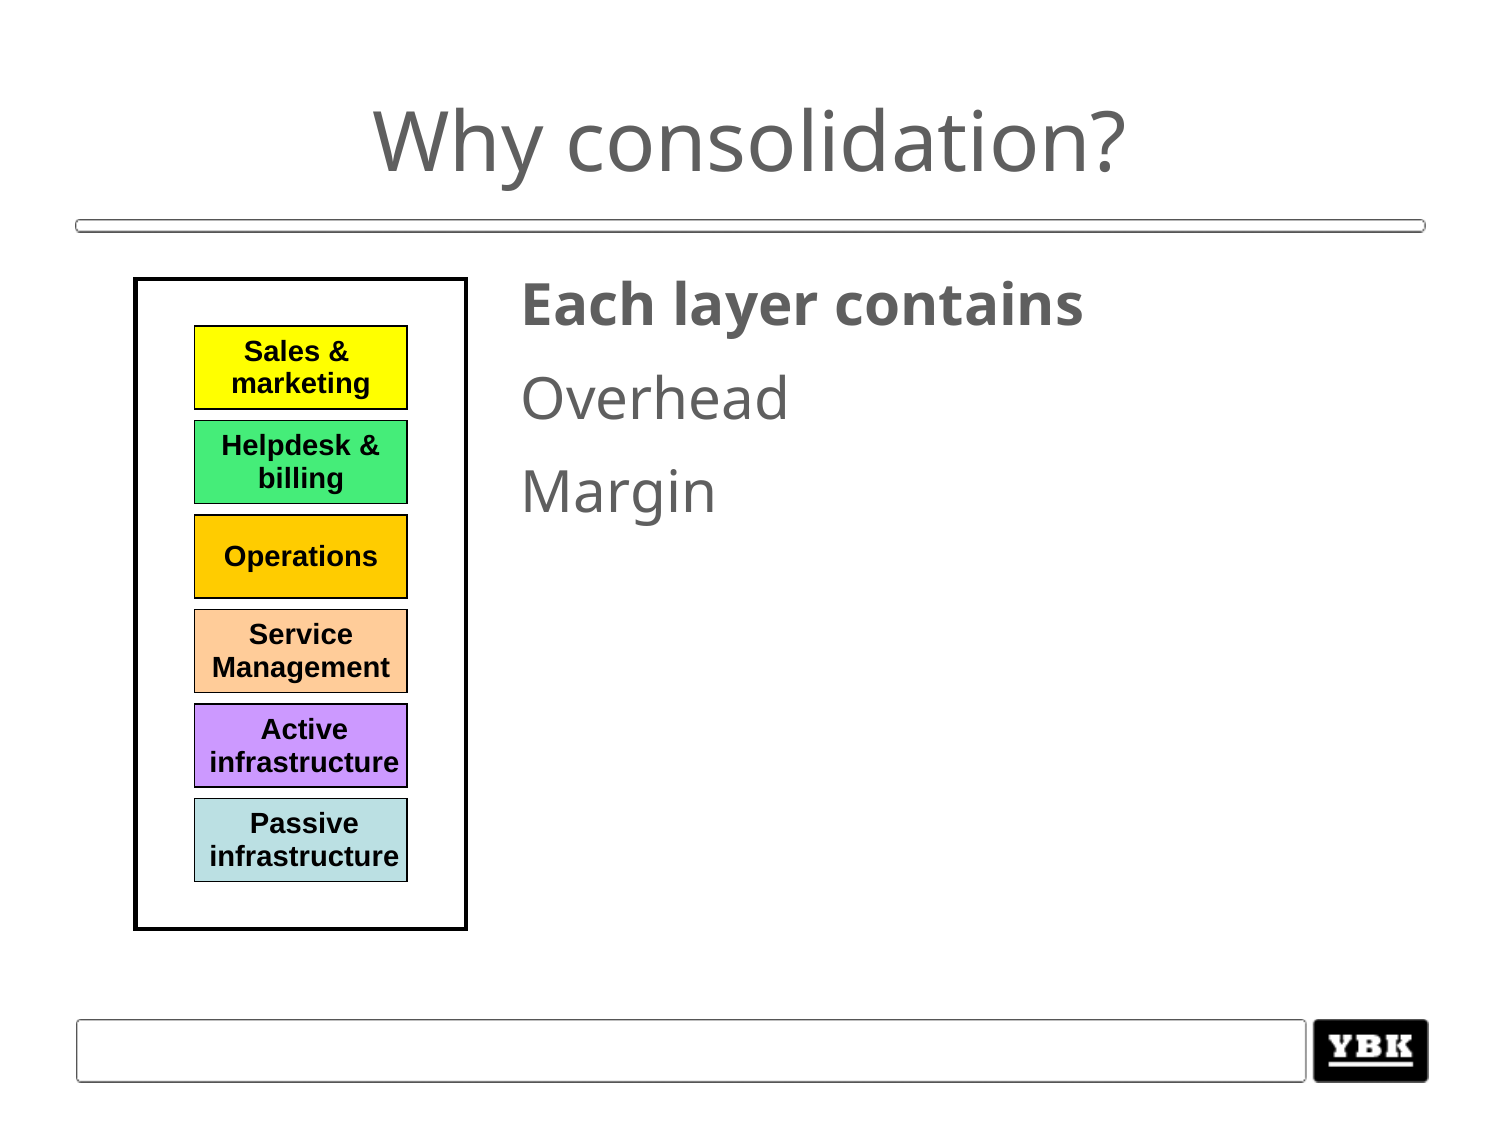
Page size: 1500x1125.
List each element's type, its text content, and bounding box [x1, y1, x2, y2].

list Each layer contains Overhead Margin [505, 255, 1500, 998]
text_box Sales & marketing [194, 326, 408, 409]
picture [76, 1019, 1429, 1083]
title Why consolidation? [75, 45, 1426, 233]
text_box Operations [194, 515, 408, 598]
text_box Active infrastructure [194, 704, 408, 787]
text_box Helpdesk & billing [194, 420, 408, 504]
text_box Passive infrastructure [194, 798, 408, 882]
text_box Service Management [194, 609, 408, 693]
